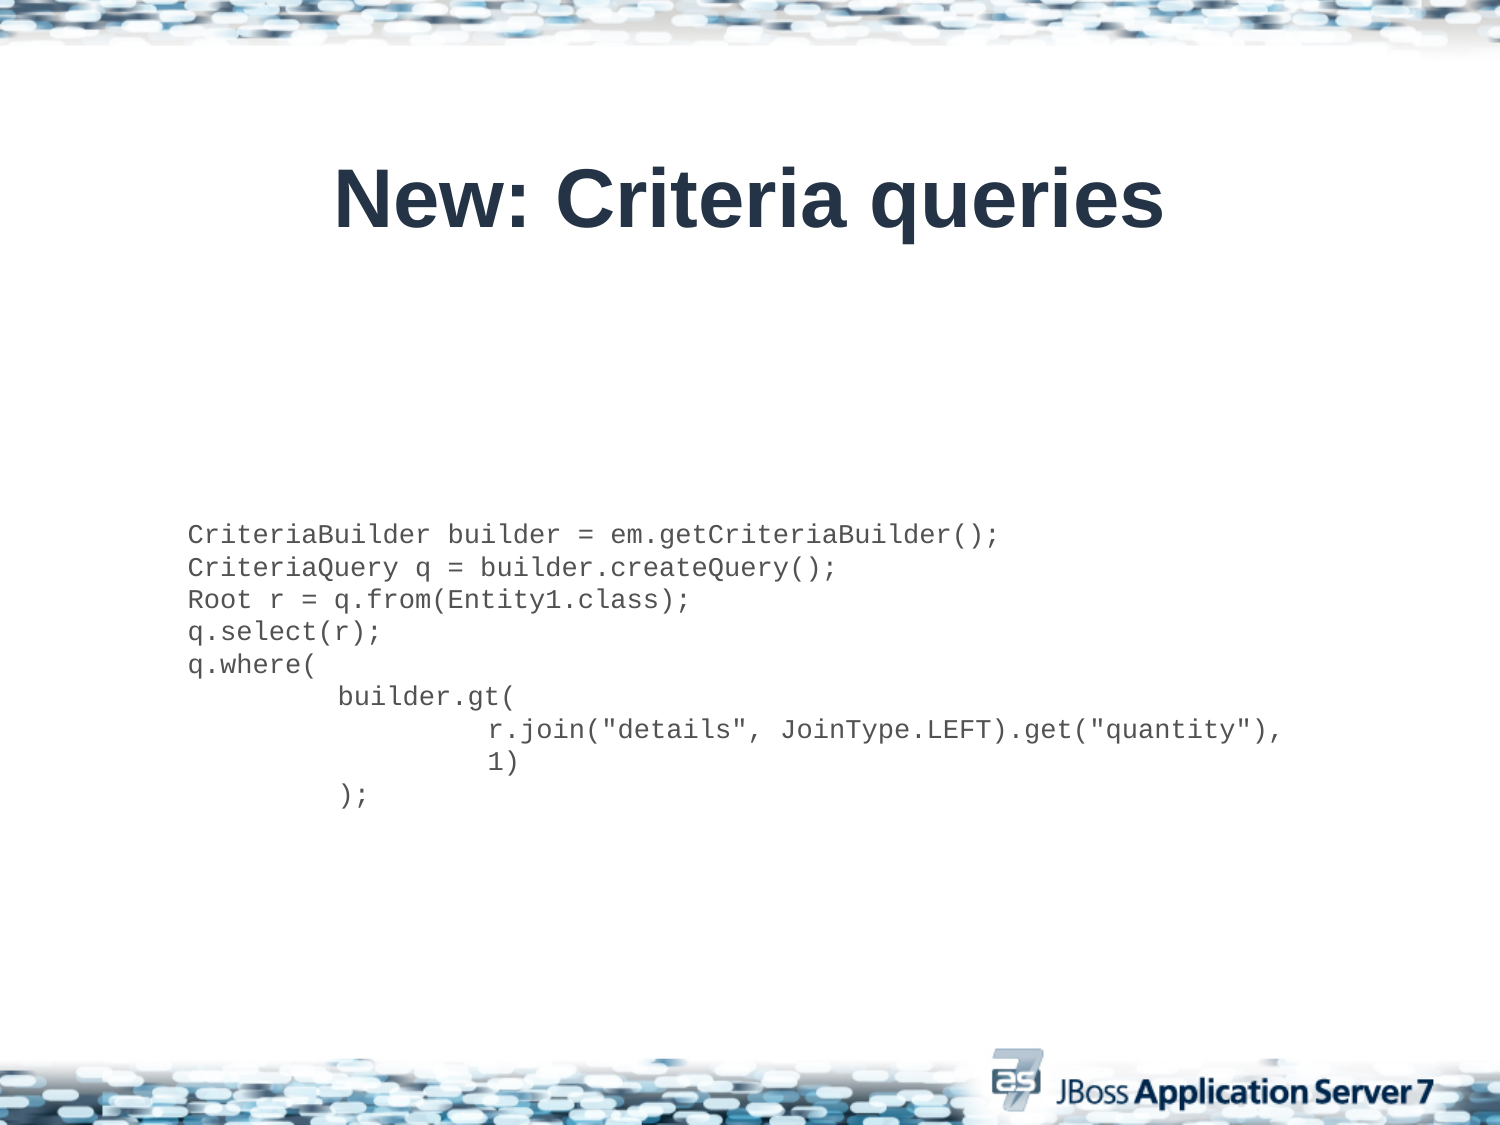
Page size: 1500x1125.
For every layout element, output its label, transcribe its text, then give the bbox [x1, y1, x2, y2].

subtitle CriteriaBuilder builder = em.getCriteriaBuilder(); CriteriaQuery q = builder.createQuery(); Root r = q.from(Entity1.class); q.select(r); q.where( builder.gt( r.join("details", JoinType.LEFT).get("quantity"), 1) ); [112, 332, 1388, 993]
title New: Criteria queries [112, 68, 1388, 320]
picture [0, 0, 1500, 1125]
